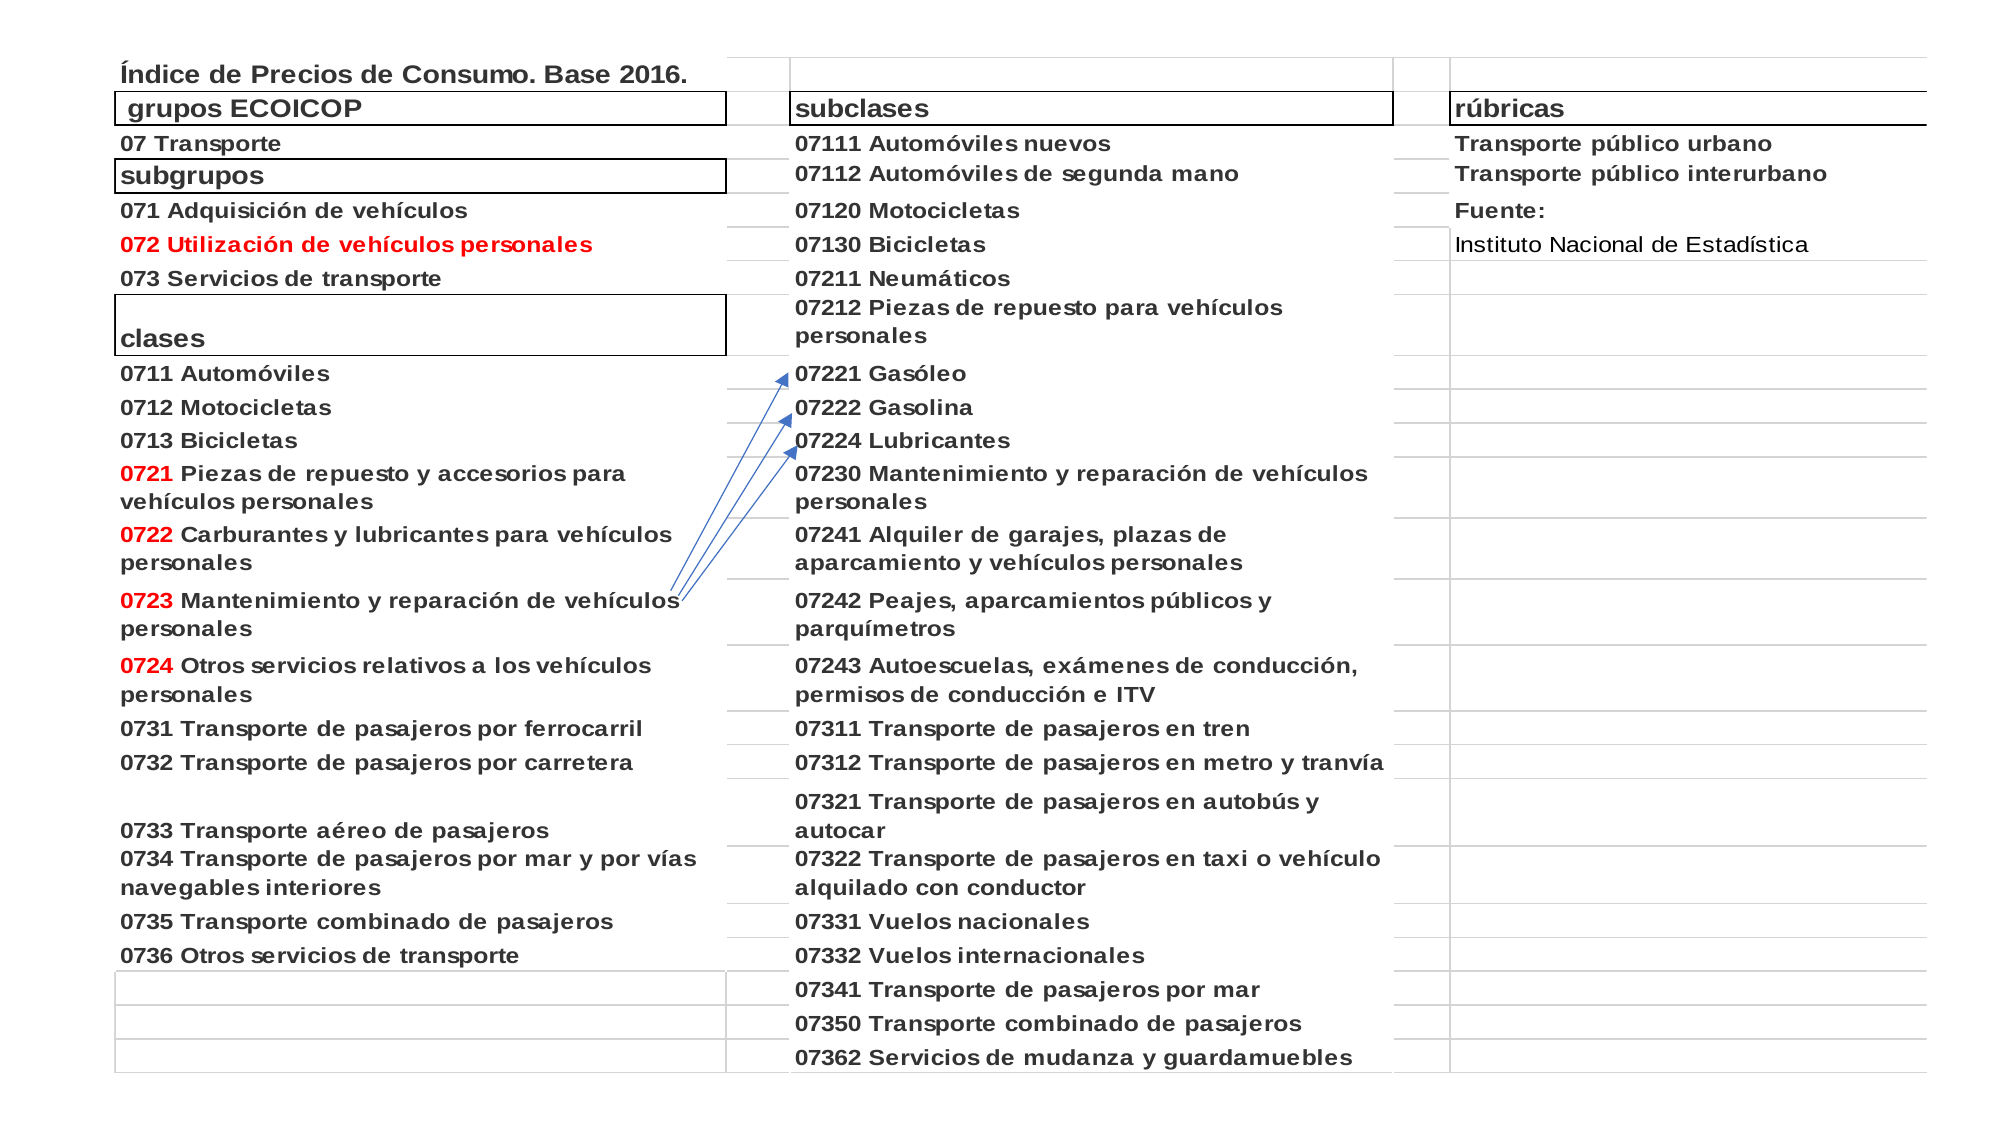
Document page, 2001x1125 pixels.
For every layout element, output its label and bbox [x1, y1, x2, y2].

picture [114, 56, 1929, 1074]
